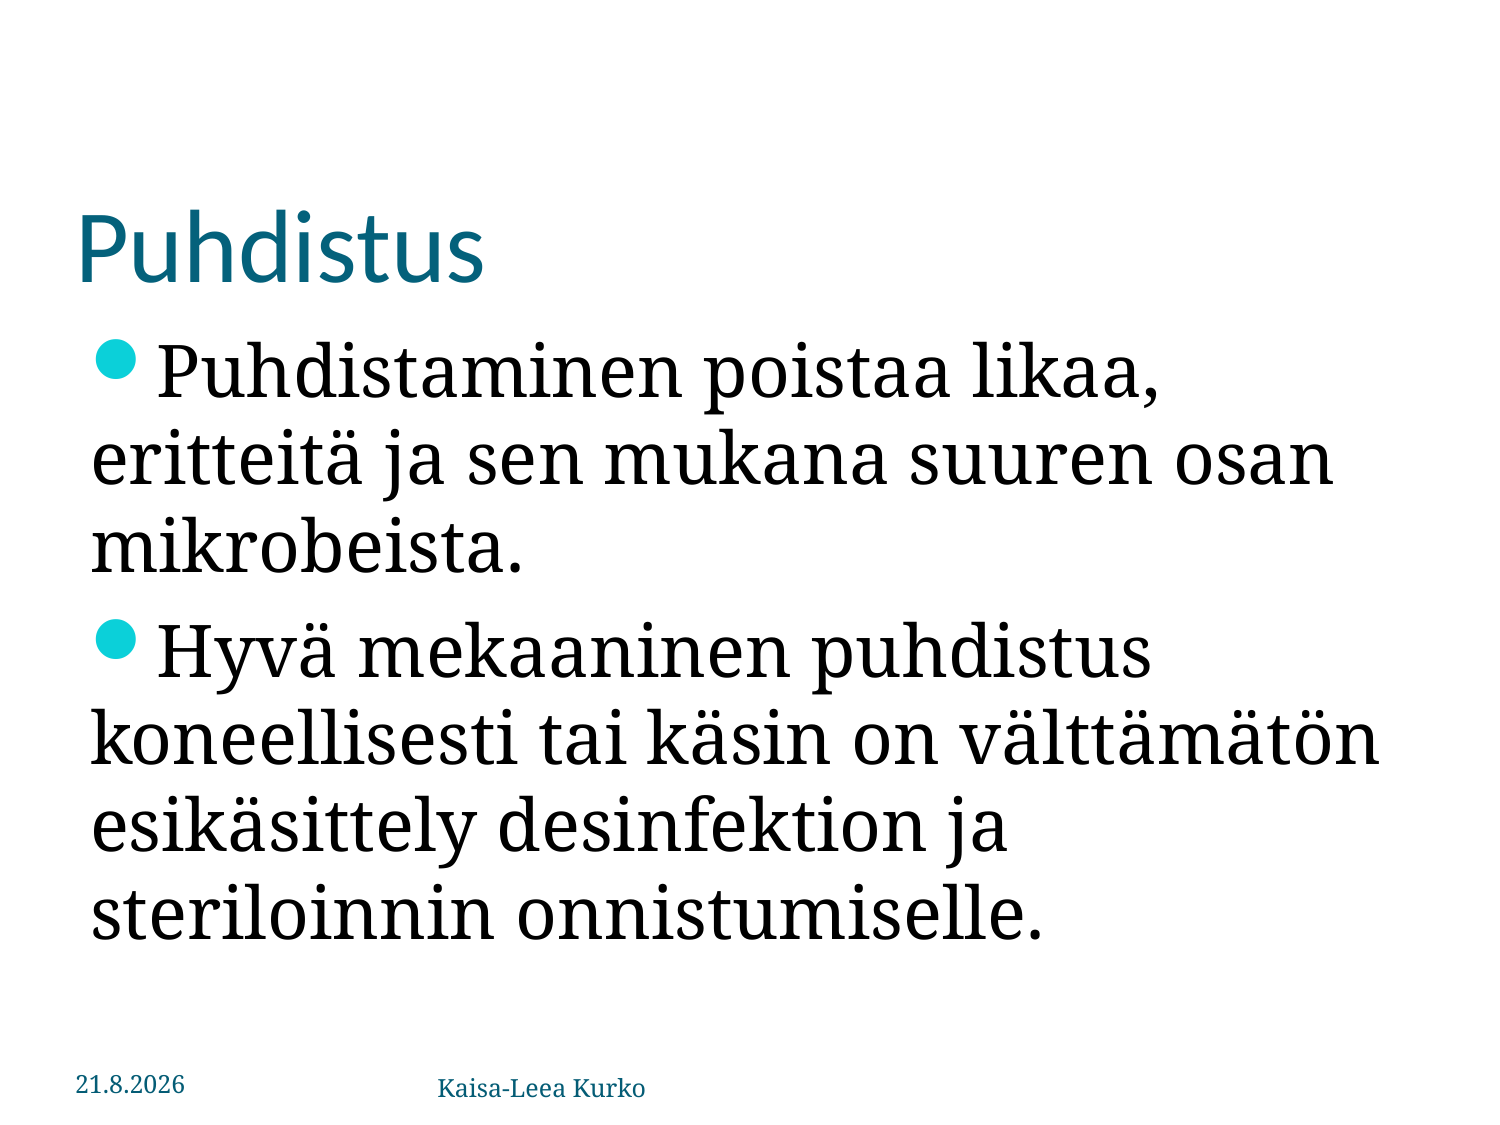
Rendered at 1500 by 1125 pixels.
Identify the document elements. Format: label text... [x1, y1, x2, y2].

text_box 9.8.2020 [74, 1042, 426, 1103]
list Puhdistaminen poistaa likaa, eritteitä ja sen mukana suuren osan mikrobeista. Hyvä mekaaninen puhdistus koneellisesti tai käsin on välttämätön esikäsittely desinfektion ja steriloinnin onnistumiselle. [75, 317, 1426, 1038]
title Puhdistus [75, 115, 1426, 304]
text_box Kaisa-Leea Kurko [437, 1042, 988, 1103]
